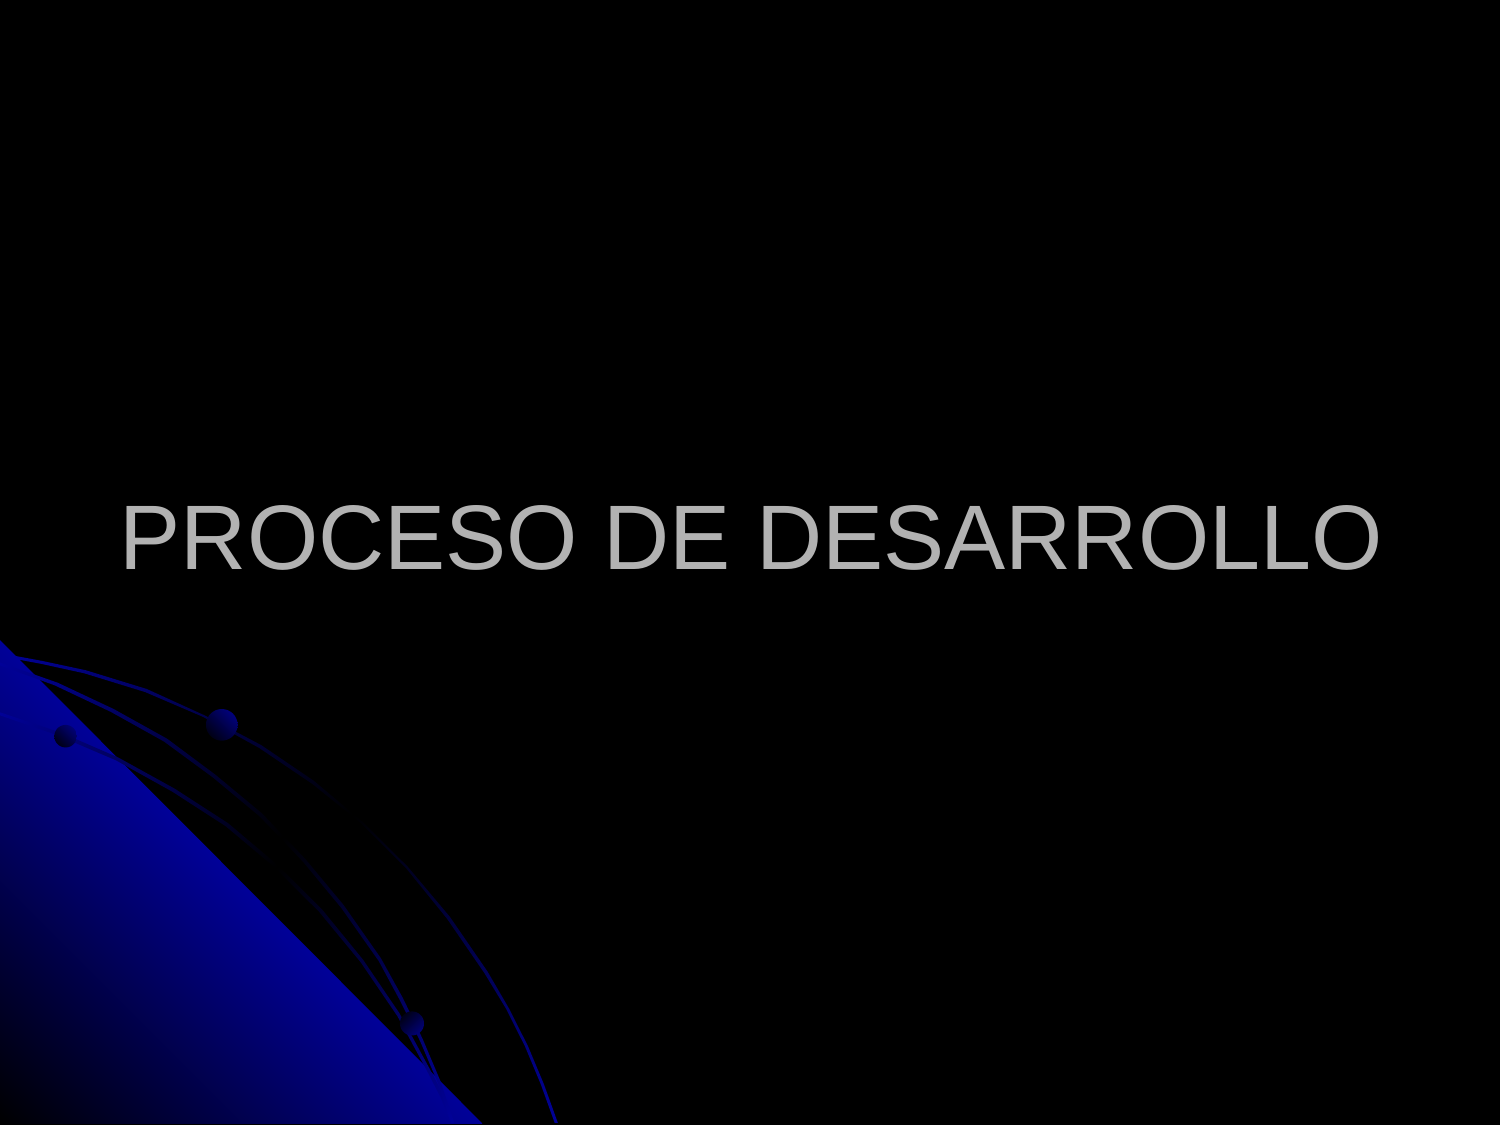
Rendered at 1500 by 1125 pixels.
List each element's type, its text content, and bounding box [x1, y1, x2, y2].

title PROCESO DE DESARROLLO [76, 444, 1427, 632]
